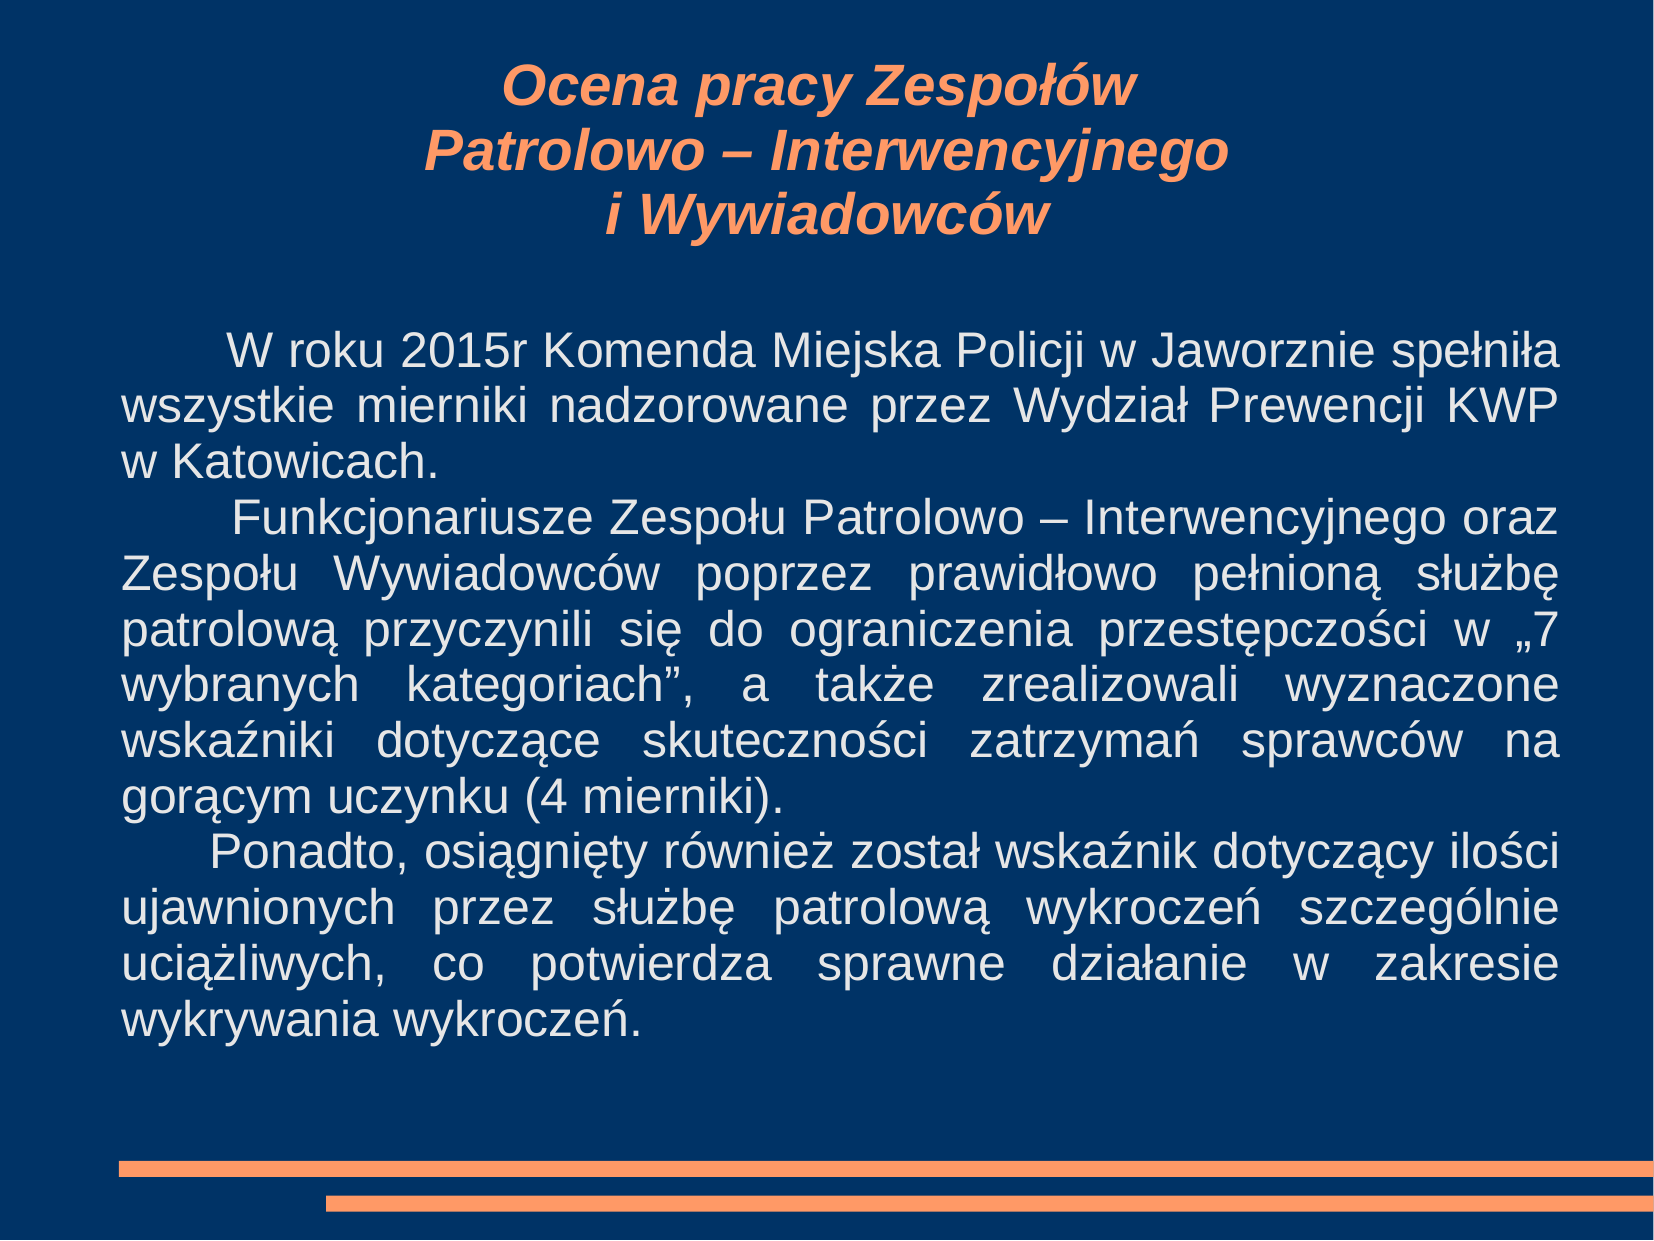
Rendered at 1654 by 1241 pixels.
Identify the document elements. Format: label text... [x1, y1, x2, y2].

list W roku 2015r Komenda Miejska Policji w Jaworznie spełniła wszystkie mierniki nadzorowane przez Wydział Prewencji KWP w Katowicach. Funkcjonariusze Zespołu Patrolowo – Interwencyjnego oraz Zespołu Wywiadowców poprzez prawidłowo pełnioną służbę patrolową przyczynili się do ograniczenia przestępczości w „7 wybranych kategoriach”, a także zrealizowali wyznaczone wskaźniki dotyczące skuteczności zatrzymań sprawców na gorącym uczynku (4 mierniki). Ponadto, osiągnięty również został wskaźnik dotyczący ilości ujawnionych przez służbę patrolową wykroczeń szczególnie uciążliwych, co potwierdza sprawne działanie w zakresie wykrywania wykroczeń. [121, 322, 1561, 1047]
title Ocena pracy Zespołów Patrolowo – Interwencyjnego i Wywiadowców [121, 46, 1534, 254]
